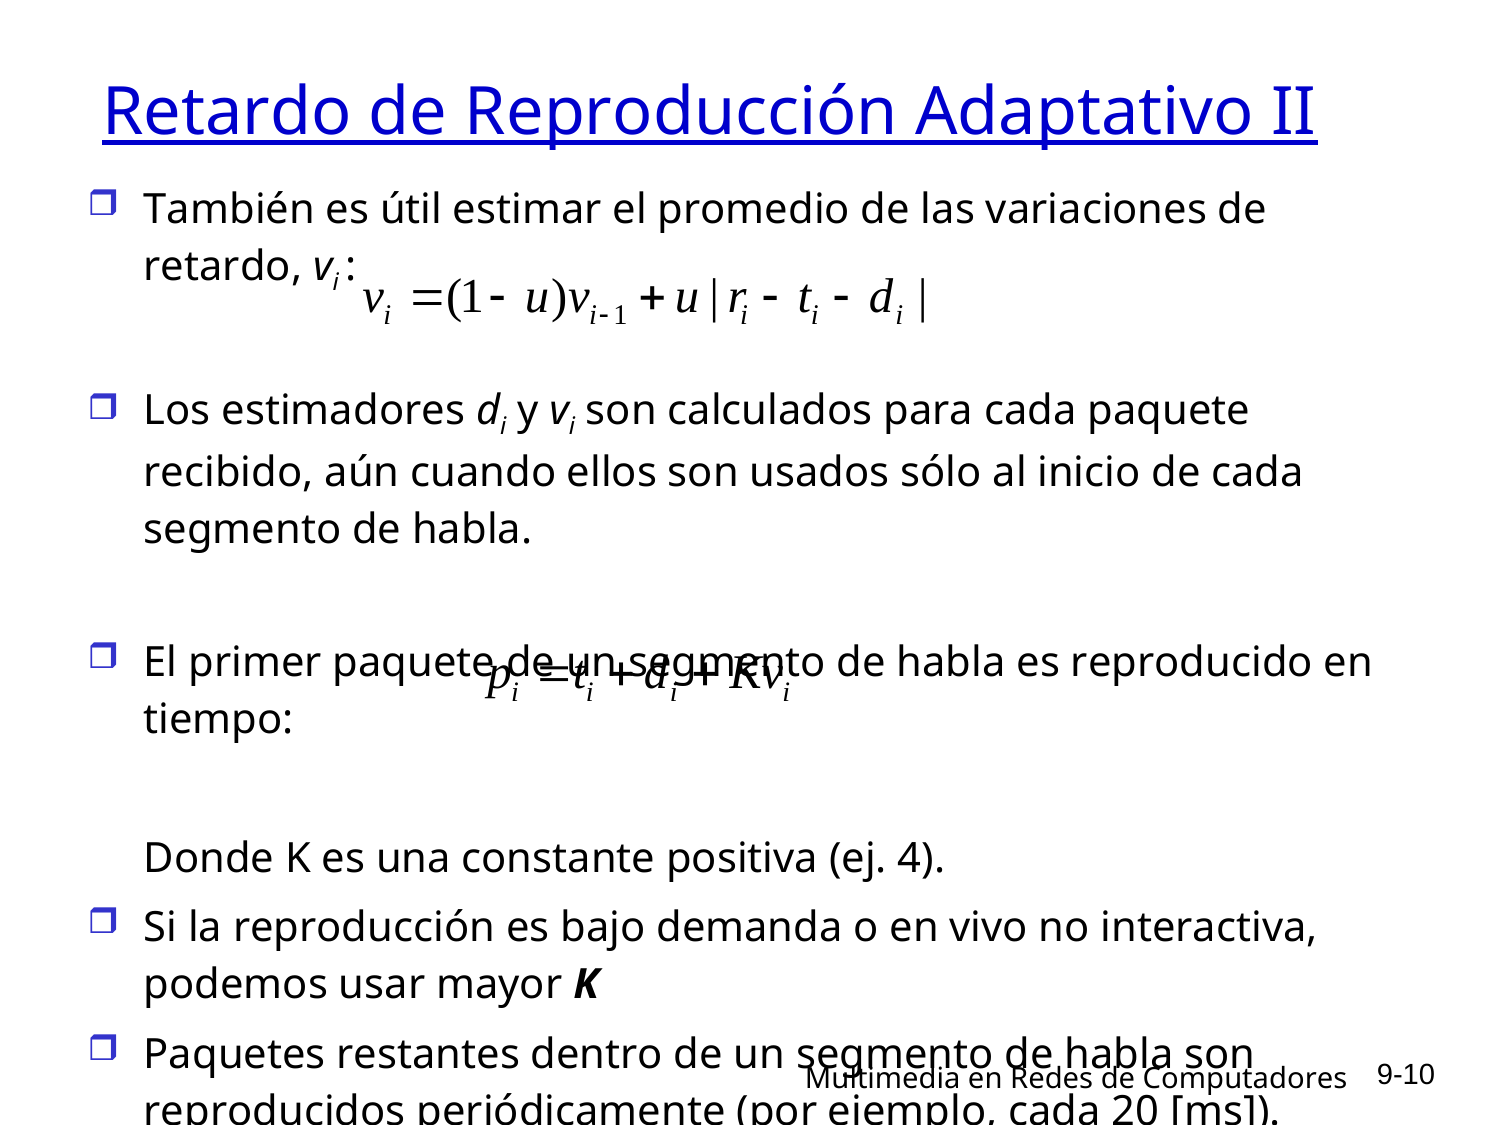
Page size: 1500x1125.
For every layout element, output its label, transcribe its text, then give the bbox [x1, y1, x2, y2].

list También es útil estimar el promedio de las variaciones de retardo, vi : Los estimadores di y vi son calculados para cada paquete recibido, aún cuando ellos son usados sólo al inicio de cada segmento de habla. El primer paquete de un segmento de habla es reproducido en tiempo: Donde K es una constante positiva (ej. 4). Si la reproducción es bajo demanda o en vivo no interactiva, podemos usar mayor K Paquetes restantes dentro de un segmento de habla son reproducidos periódicamente (por ejemplo, cada 20 [ms]). [87, 178, 1426, 1021]
title Retardo de Reproducción Adaptativo II [87, 29, 1426, 178]
